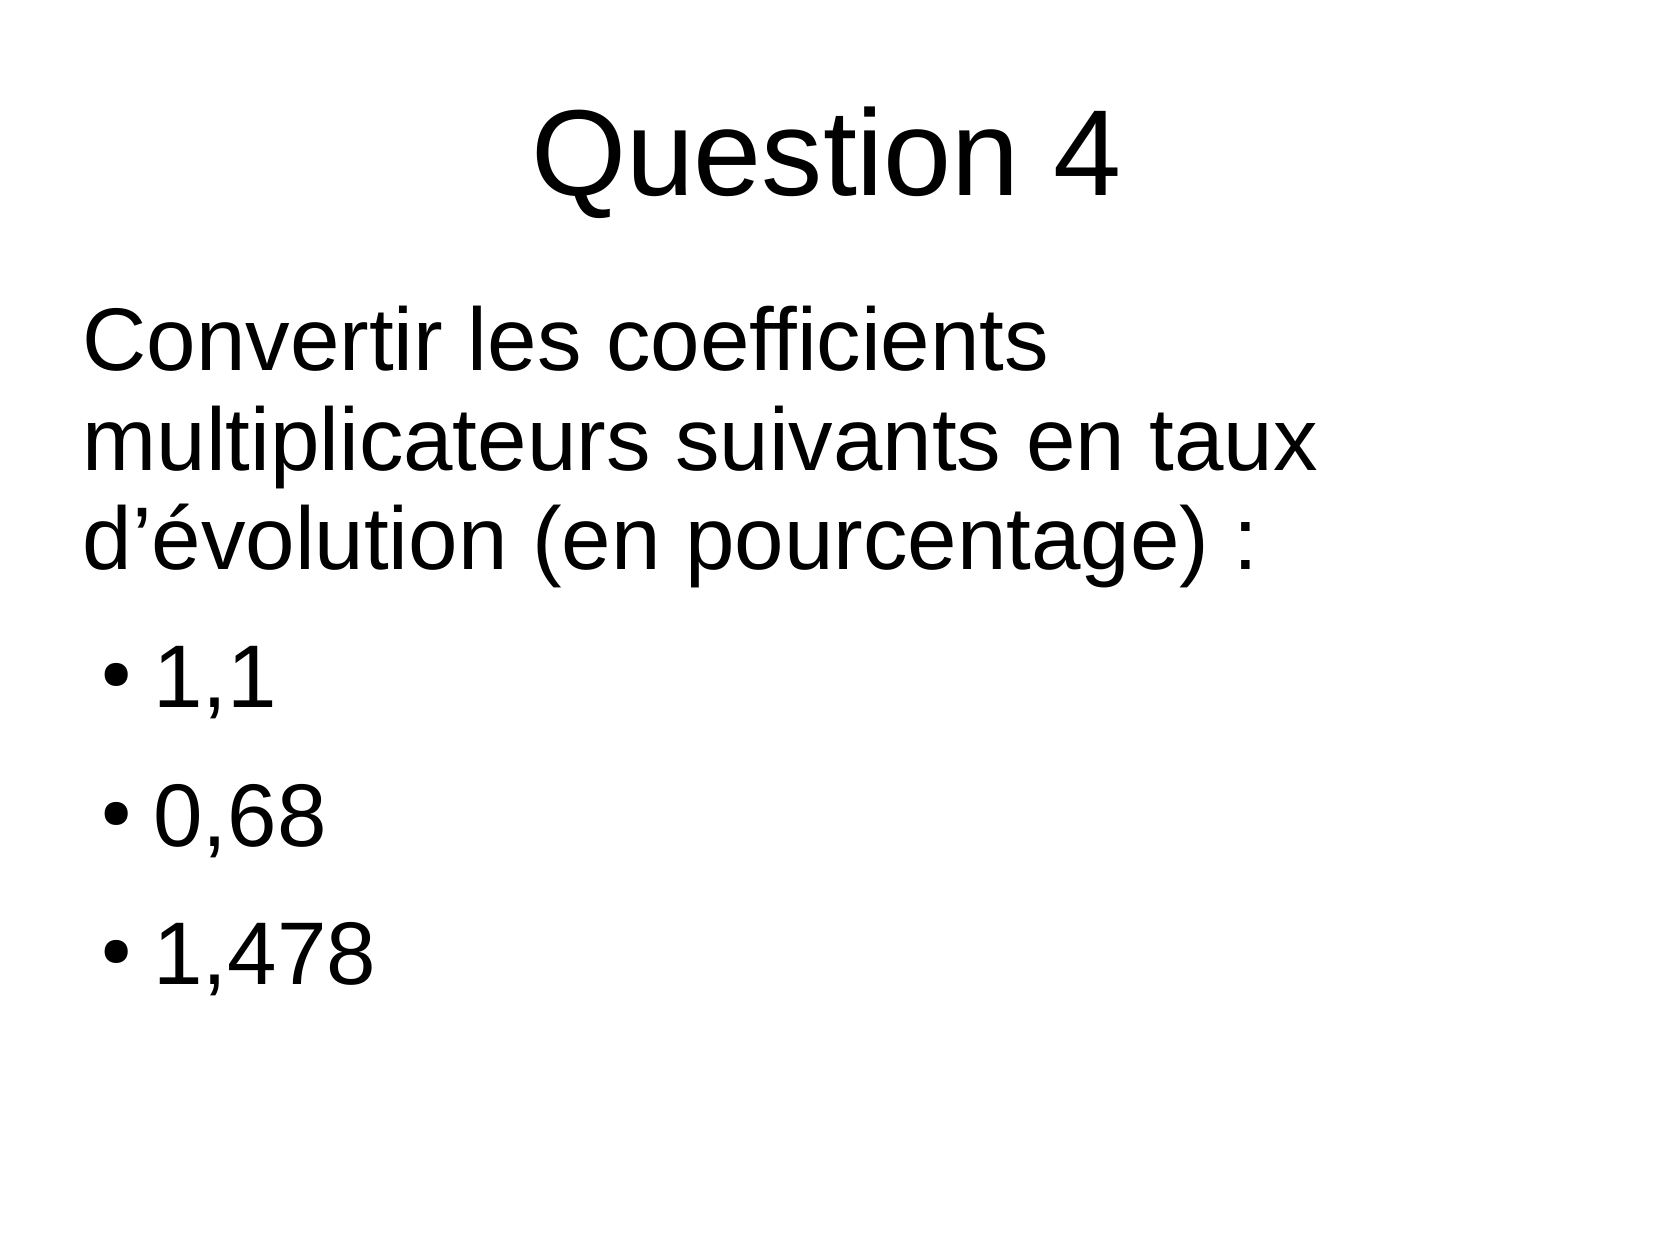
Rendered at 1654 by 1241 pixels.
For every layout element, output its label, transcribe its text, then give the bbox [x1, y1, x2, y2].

title Question 4 [82, 49, 1571, 257]
list Convertir les coefficients multiplicateurs suivants en taux d’évolution (en pourcentage) : 1,1 0,68 1,478 [82, 290, 1571, 1010]
